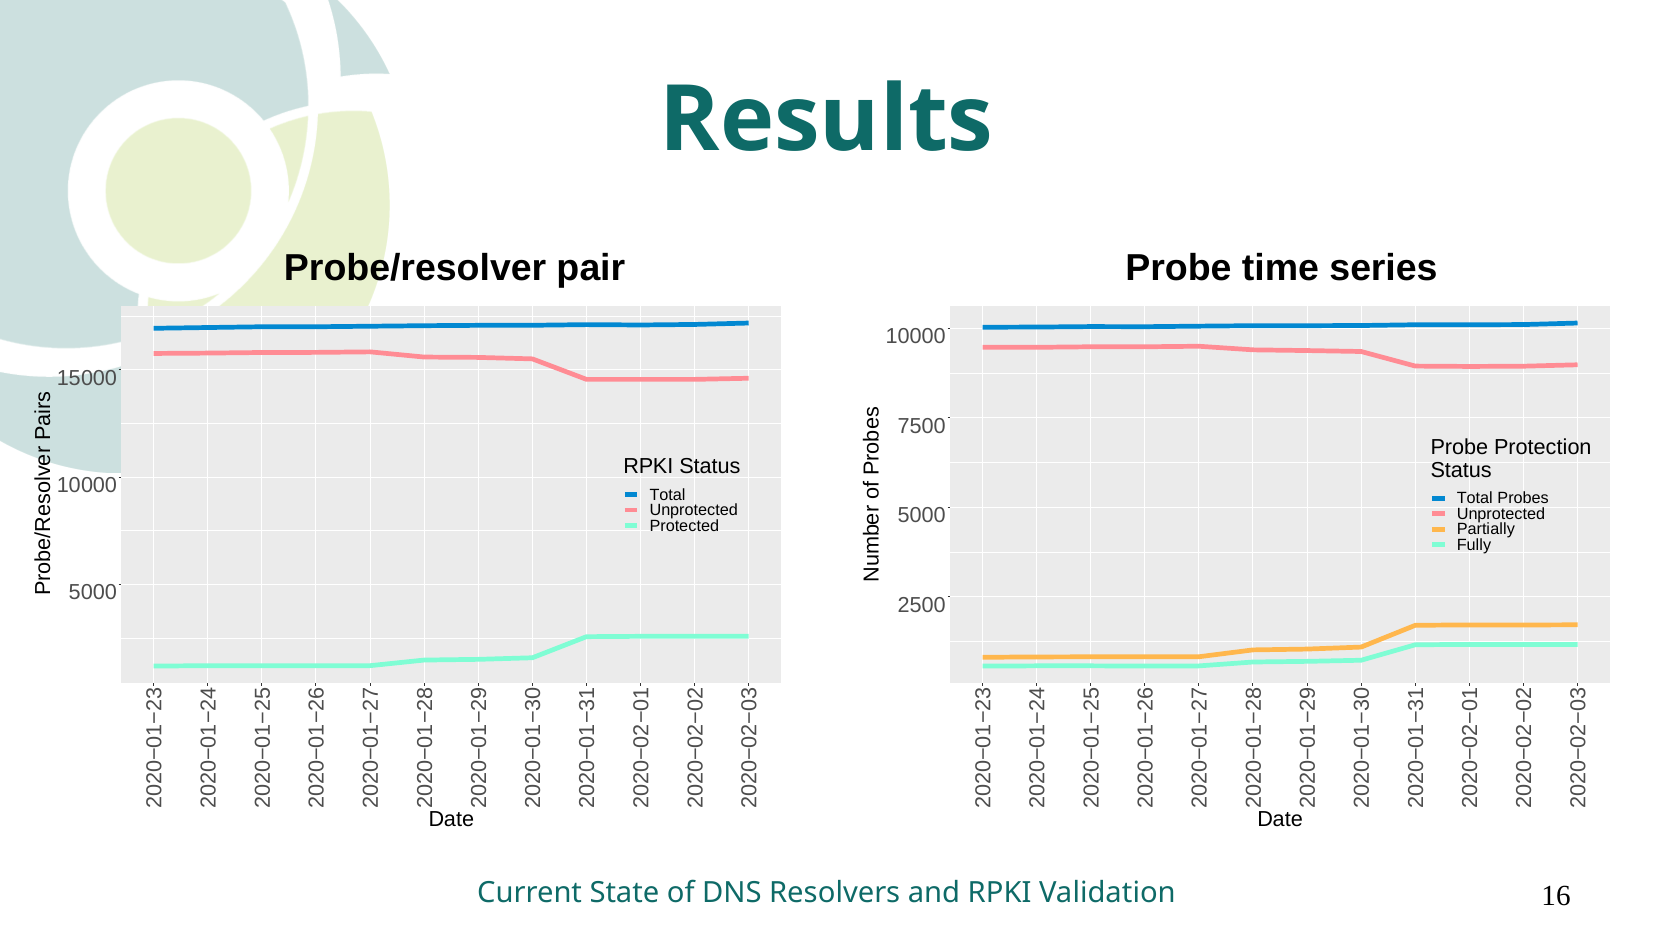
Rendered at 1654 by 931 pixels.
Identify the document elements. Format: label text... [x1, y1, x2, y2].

picture [862, 305, 1611, 833]
text_box Probe/resolver pair [153, 239, 756, 296]
picture [34, 305, 782, 833]
title Results [82, 37, 1571, 193]
text_box Probe time series [980, 239, 1583, 296]
